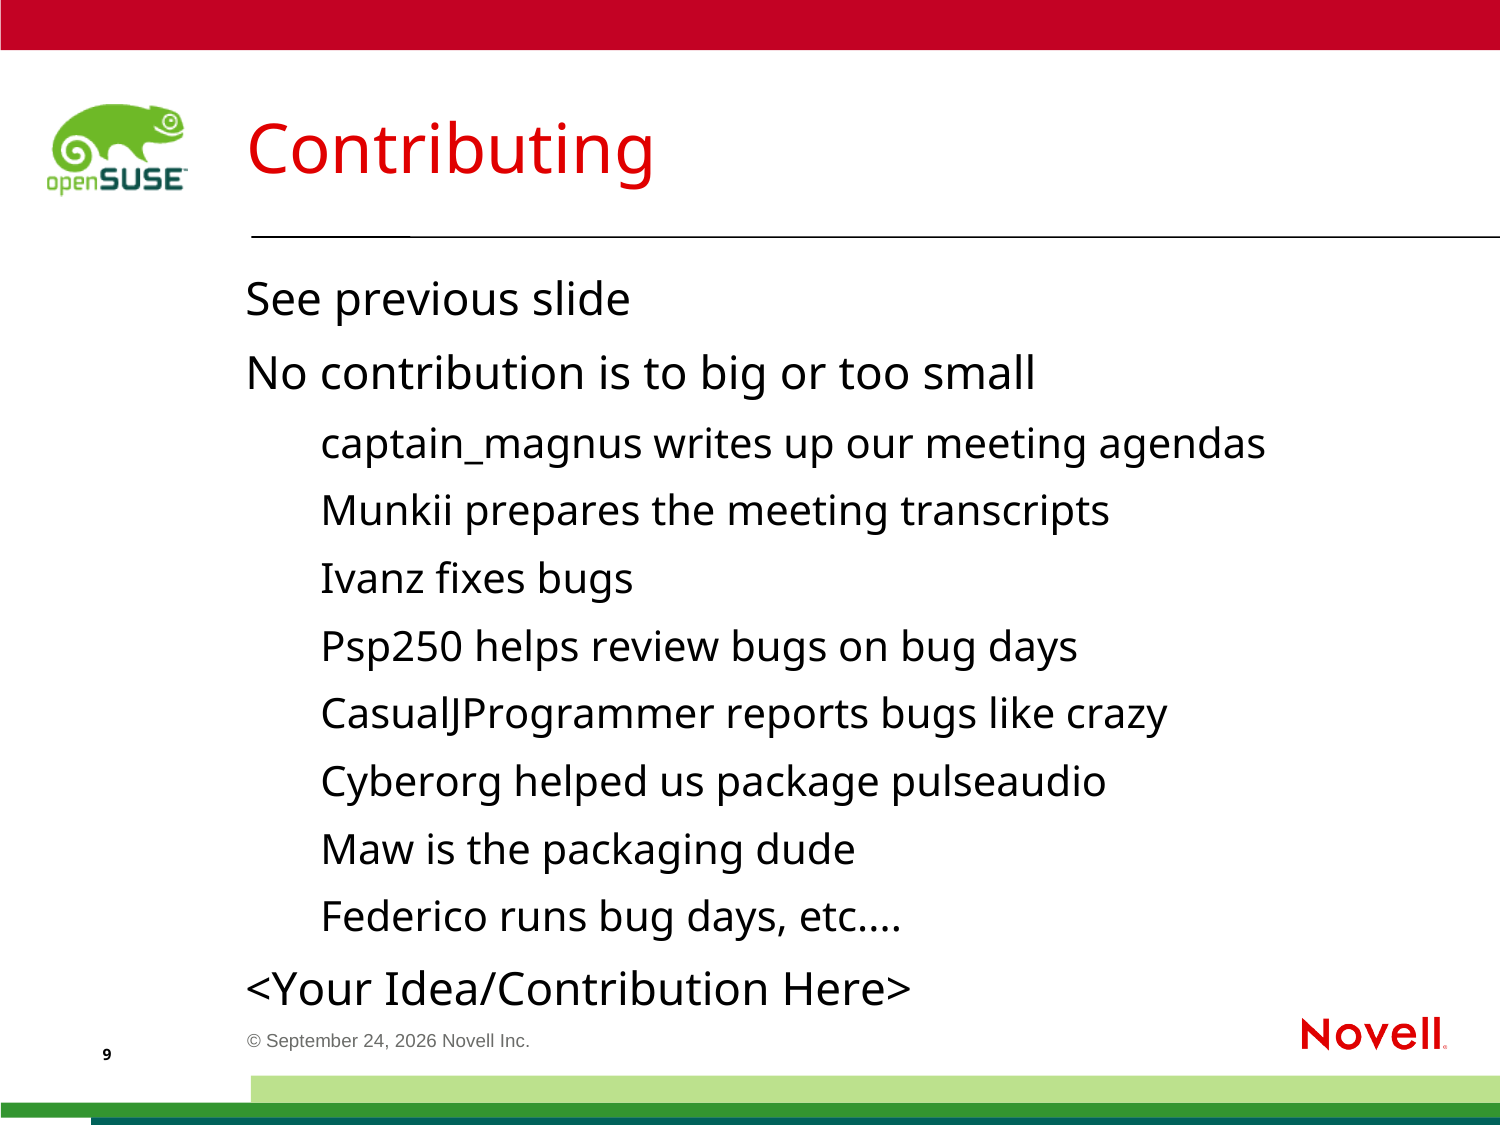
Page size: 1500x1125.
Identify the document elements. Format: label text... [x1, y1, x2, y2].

list See previous slide No contribution is to big or too small captain_magnus writes up our meeting agendas Munkii prepares the meeting transcripts Ivanz fixes bugs Psp250 helps review bugs on bug days CasualJProgrammer reports bugs like crazy Cyberorg helped us package pulseaudio Maw is the packaging dude Federico runs bug days, etc.... <Your Idea/Contribution Here> [245, 267, 1458, 980]
title Contributing [246, 68, 1409, 231]
picture [1295, 1011, 1453, 1056]
picture [47, 104, 188, 197]
